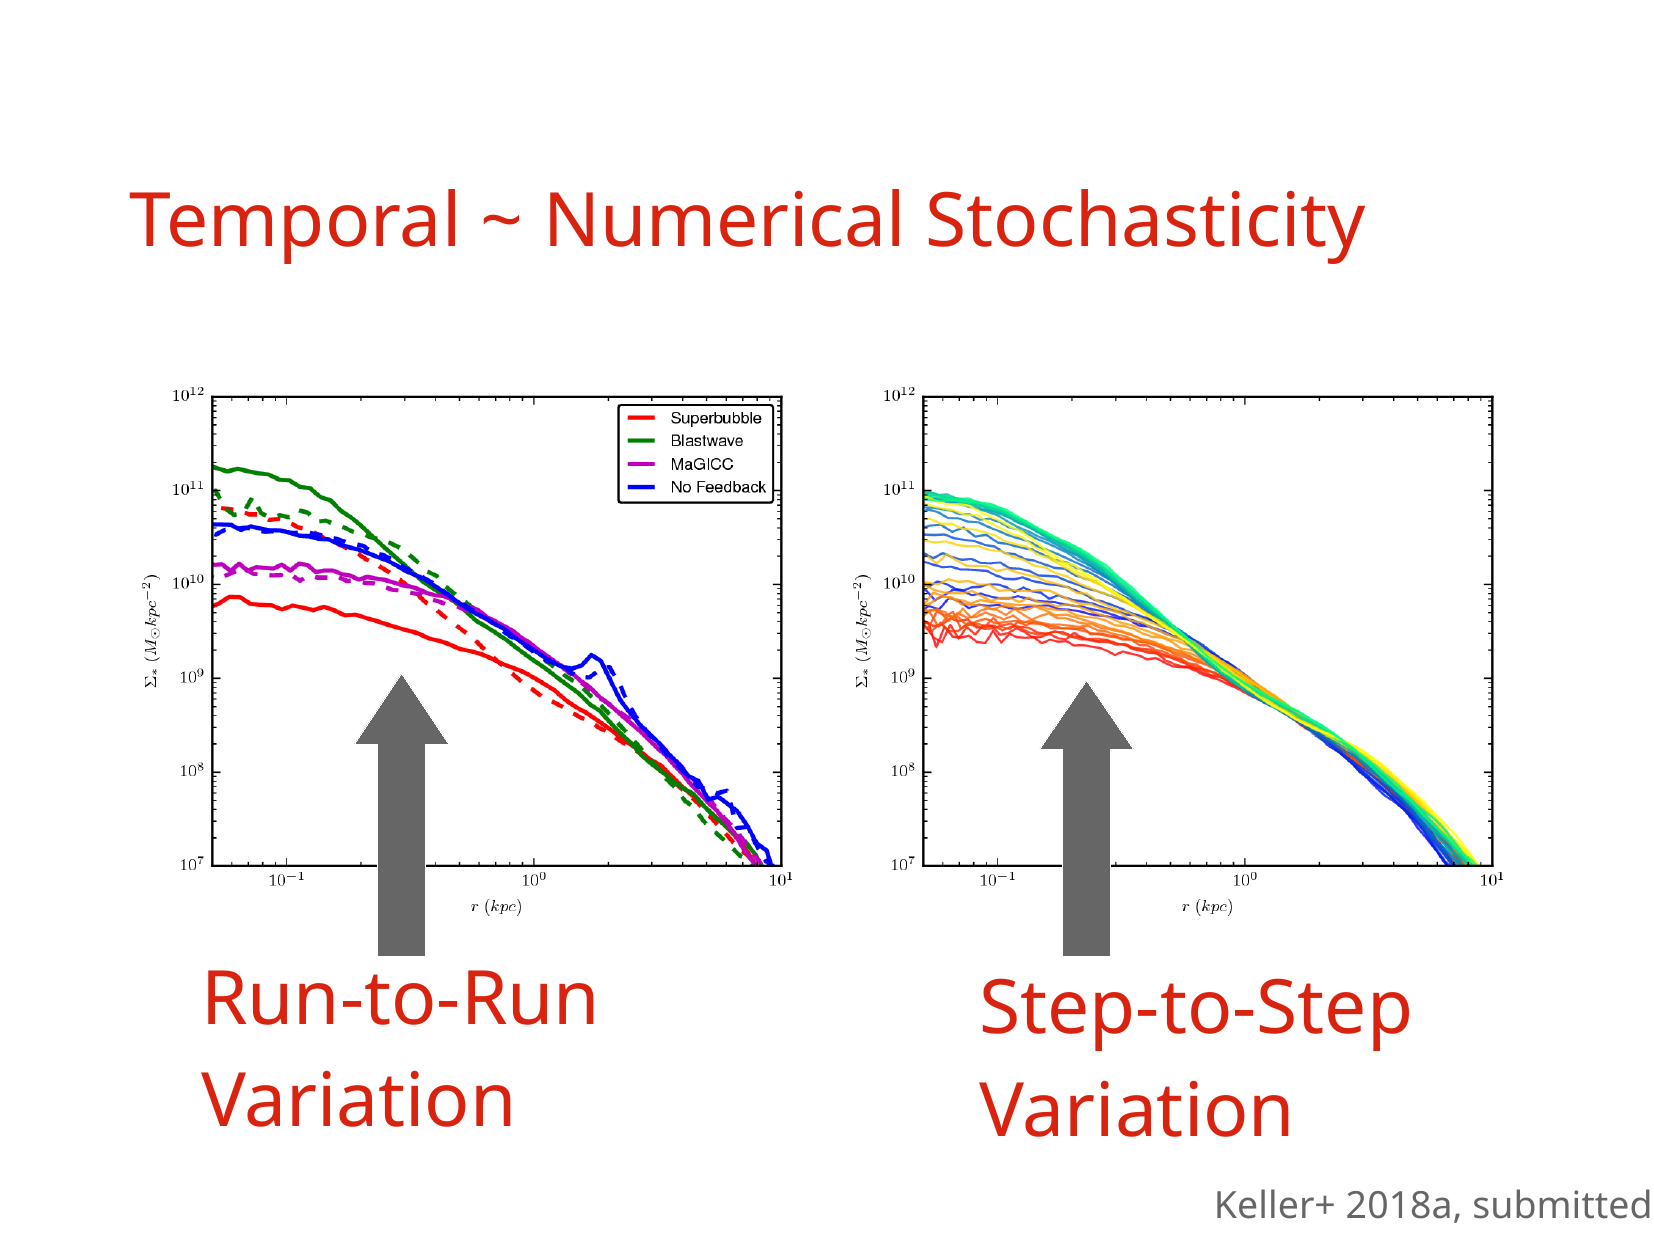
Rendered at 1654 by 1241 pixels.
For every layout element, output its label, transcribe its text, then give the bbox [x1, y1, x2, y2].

text_box [1039, 680, 1134, 957]
title Step-to-Step Variation [979, 968, 1501, 1144]
text_box [354, 673, 449, 957]
title Run-to-Run Variation [201, 958, 640, 1134]
text_box Keller+ 2018a, submitted [1199, 1171, 1654, 1229]
picture [840, 374, 1519, 930]
picture [129, 374, 808, 930]
title Temporal ~ Numerical Stochasticity [129, 153, 1518, 281]
